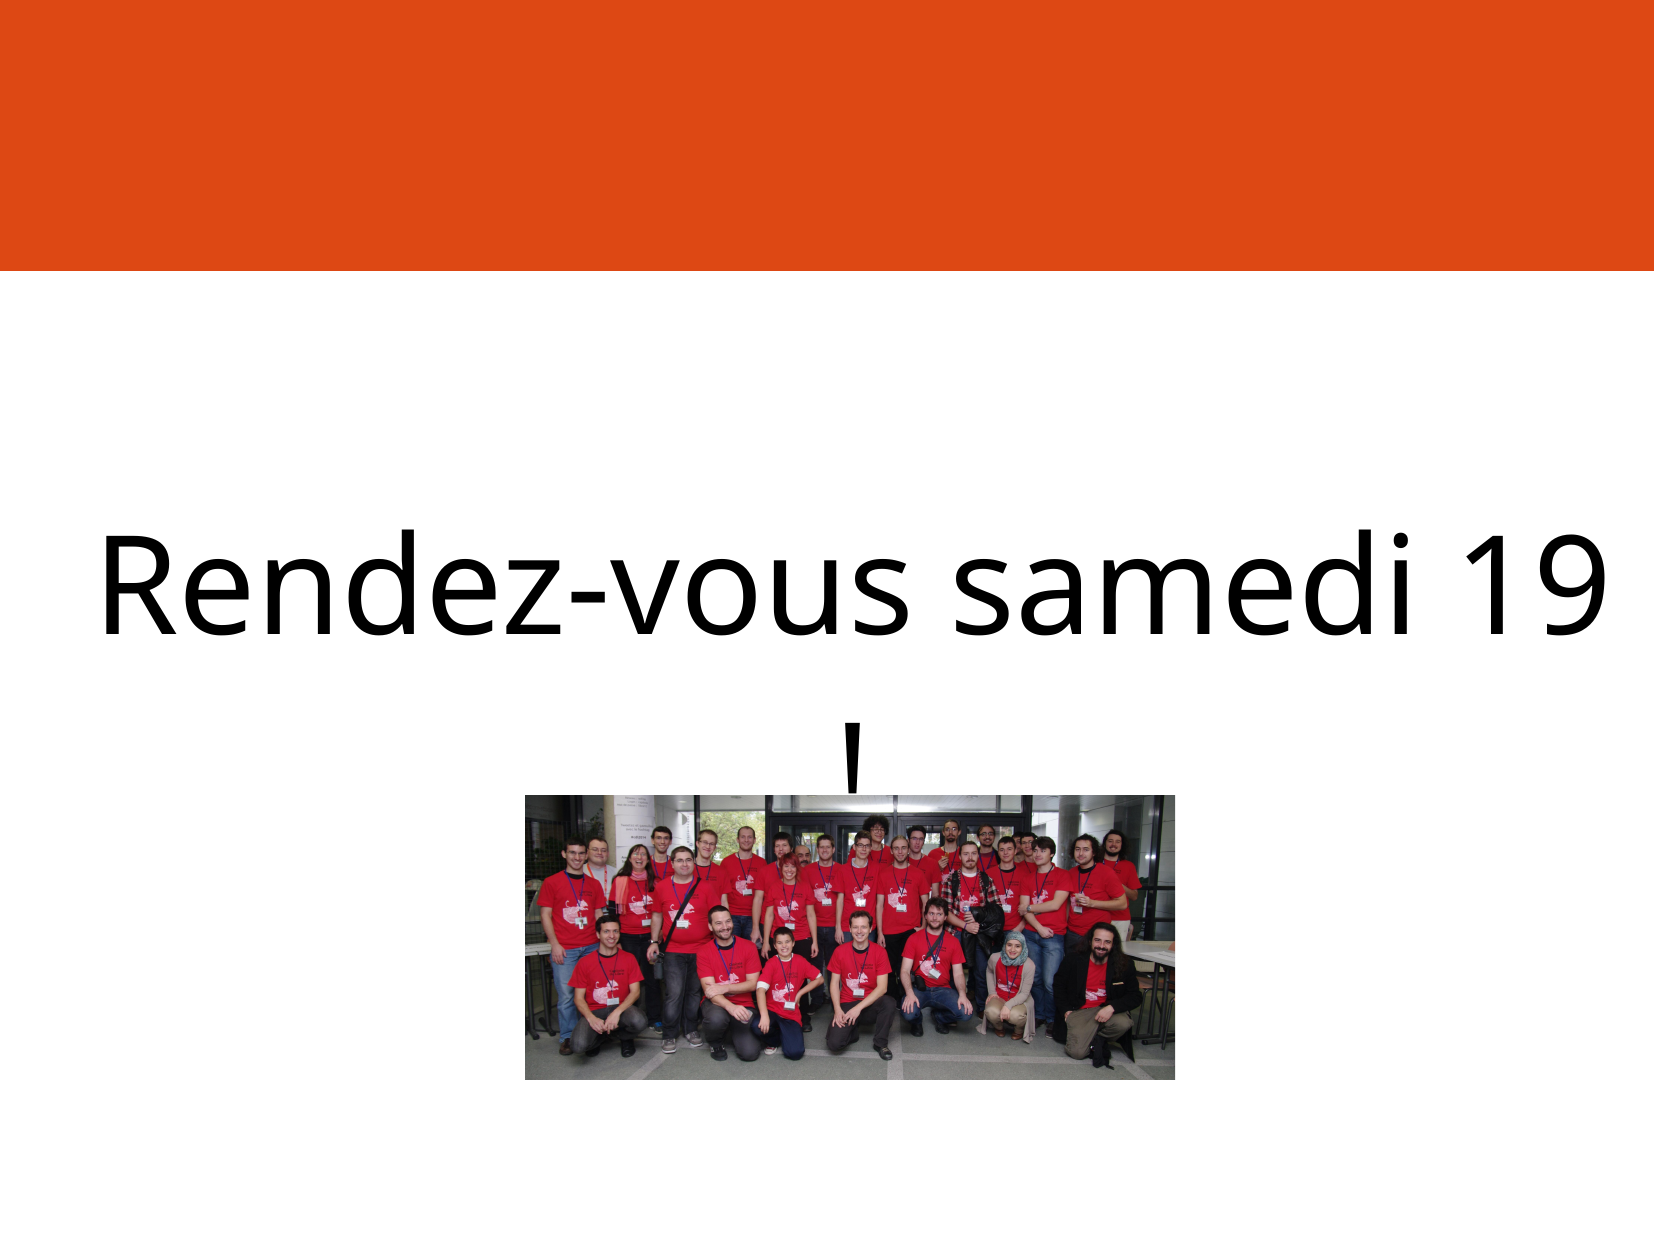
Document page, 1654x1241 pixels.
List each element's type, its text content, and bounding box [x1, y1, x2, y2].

text_box [0, 0, 1654, 271]
list Rendez-vous samedi 19 ! [15, 300, 1621, 1020]
picture [525, 795, 1176, 1080]
